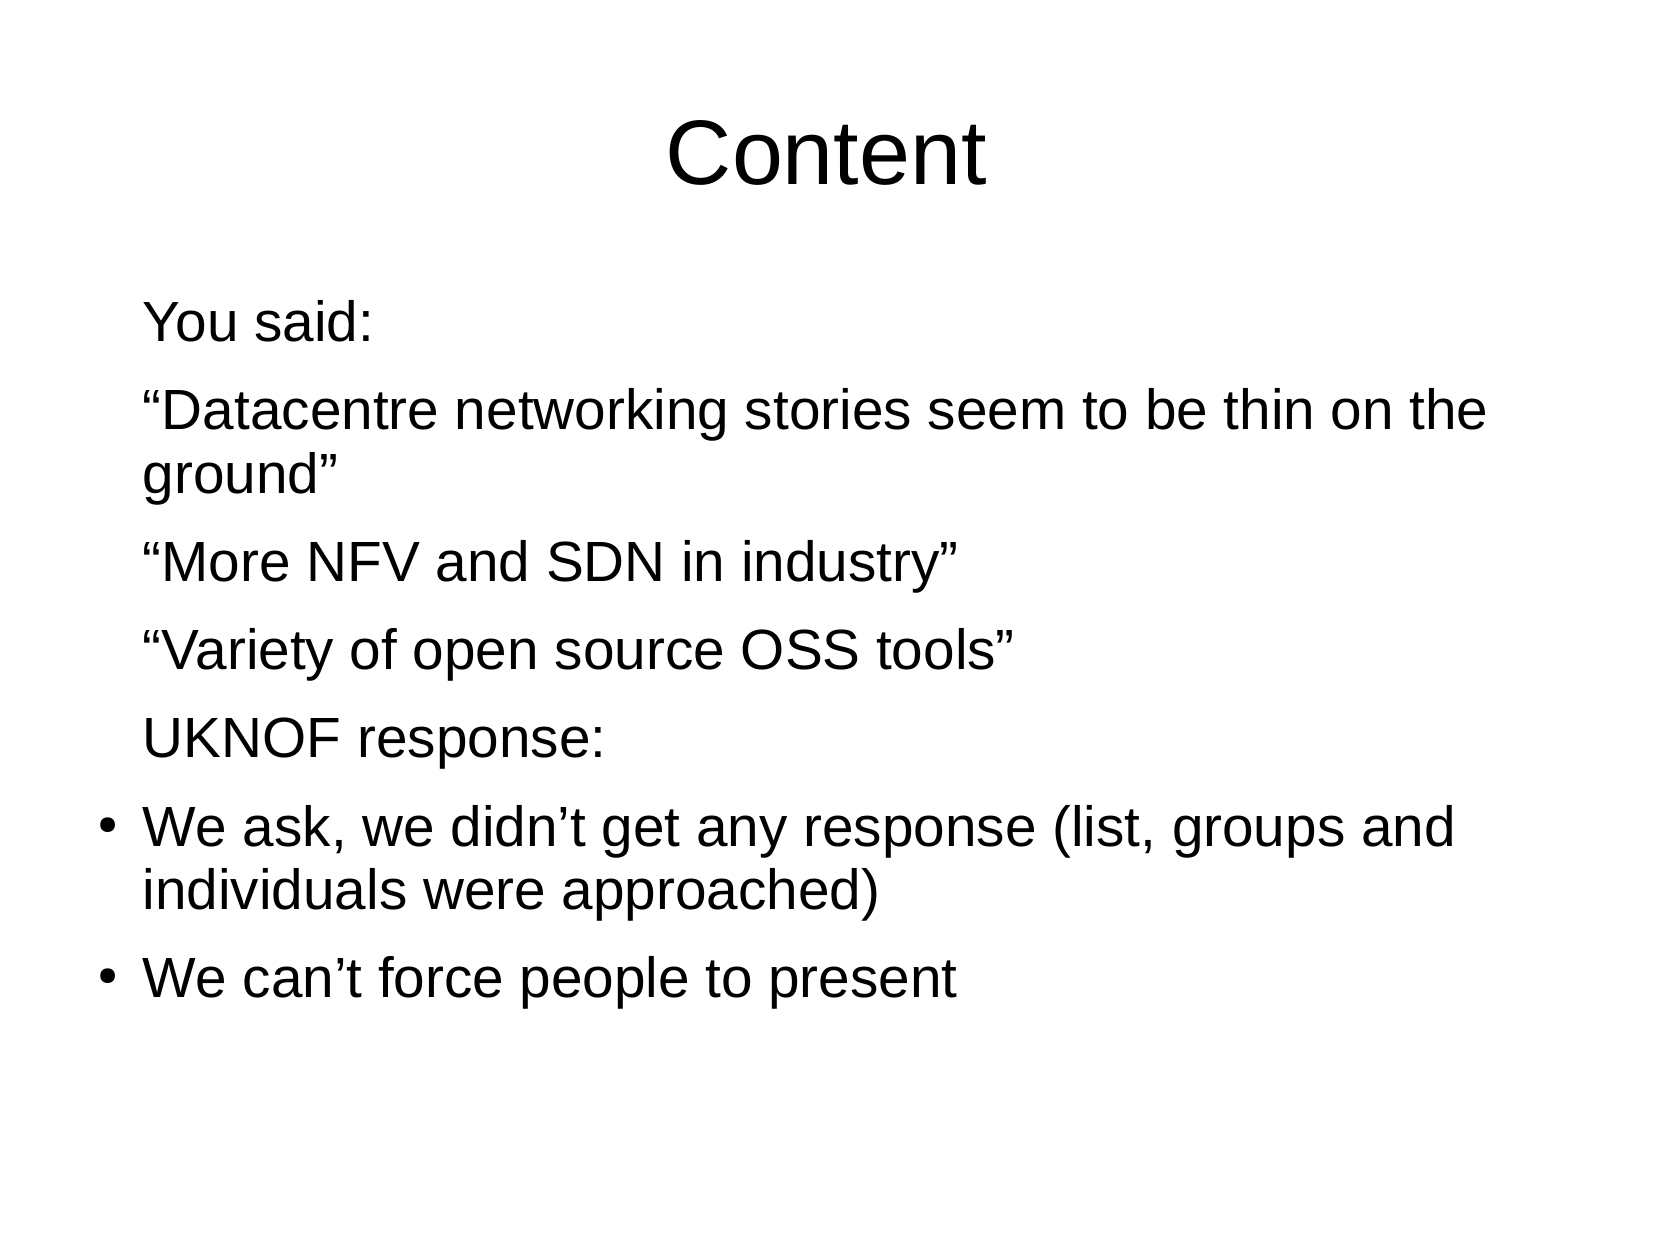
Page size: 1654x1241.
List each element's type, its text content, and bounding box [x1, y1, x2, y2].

list You said: “Datacentre networking stories seem to be thin on the ground” “More NFV and SDN in industry” “Variety of open source OSS tools” UKNOF response: We ask, we didn’t get any response (list, groups and individuals were approached) We can’t force people to present [82, 290, 1571, 1010]
title Content [82, 49, 1571, 257]
